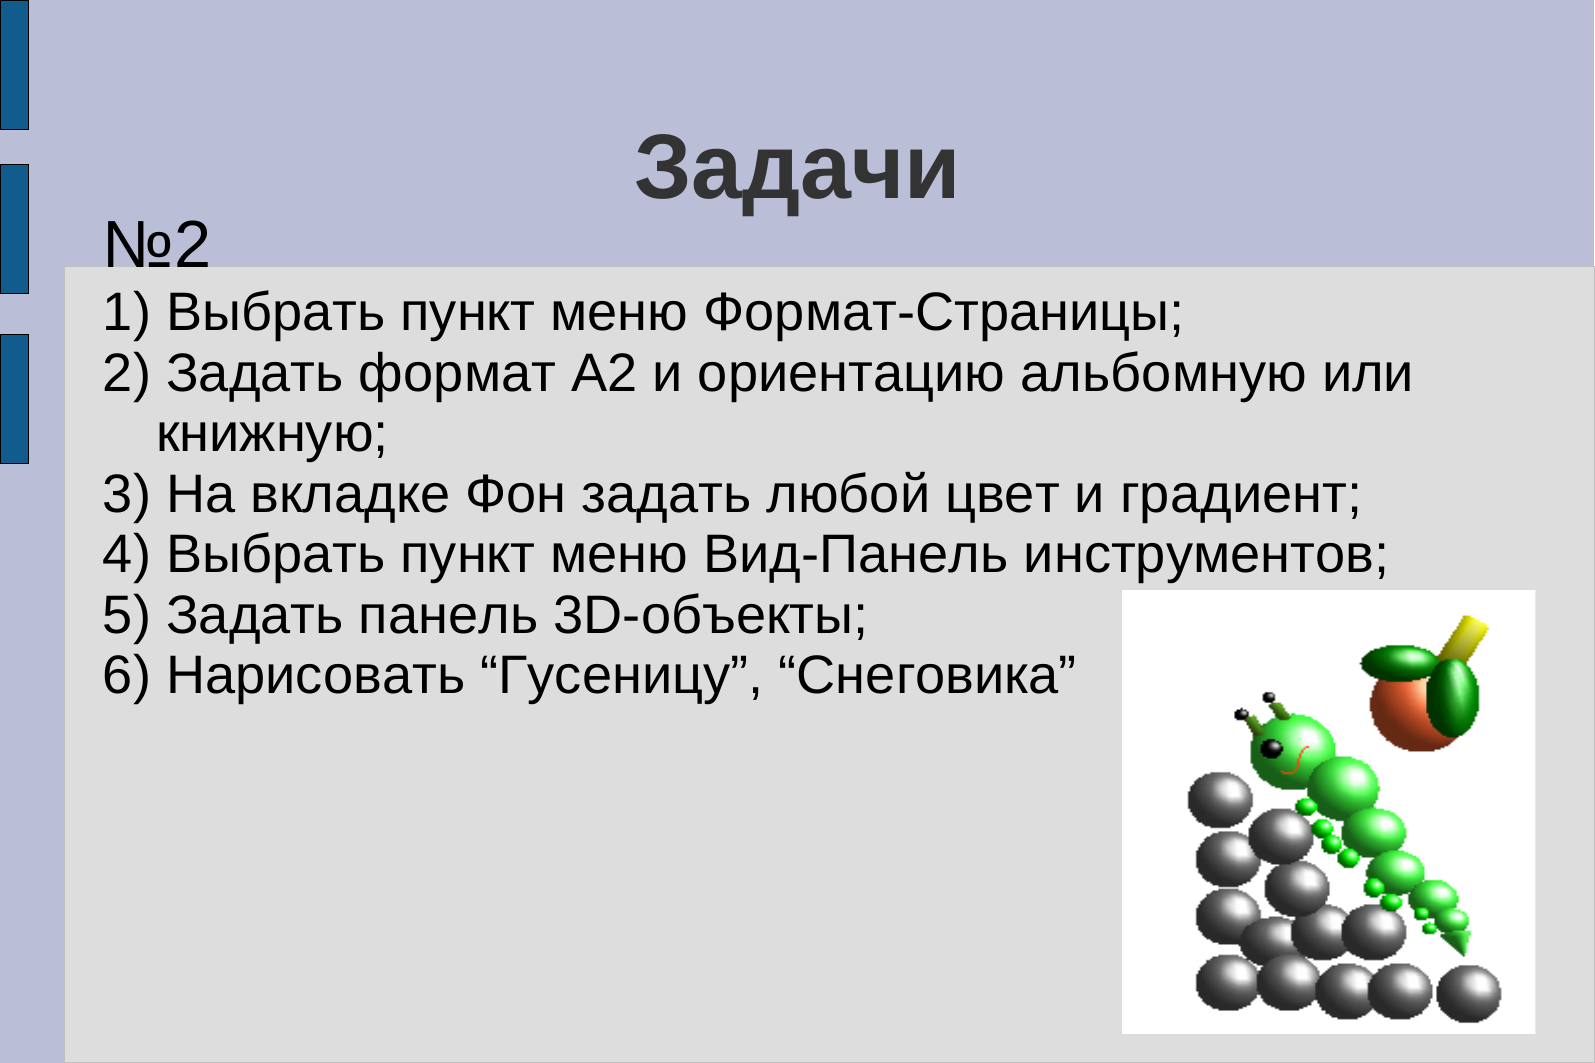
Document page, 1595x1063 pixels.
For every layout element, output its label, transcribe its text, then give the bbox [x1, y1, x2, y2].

picture [1122, 590, 1536, 1034]
list №2 1) Выбрать пункт меню Формат-Страницы; 2) Задать формат А2 и ориентацию альбомную или книжную; 3) На вкладке Фон задать любой цвет и градиент; 4) Выбрать пункт меню Вид-Панель инструментов; 5) Задать панель 3D-объекты; 6) Нарисовать “Гусеницу”, “Снеговика” [85, 206, 1447, 739]
title Задачи [117, 78, 1479, 256]
